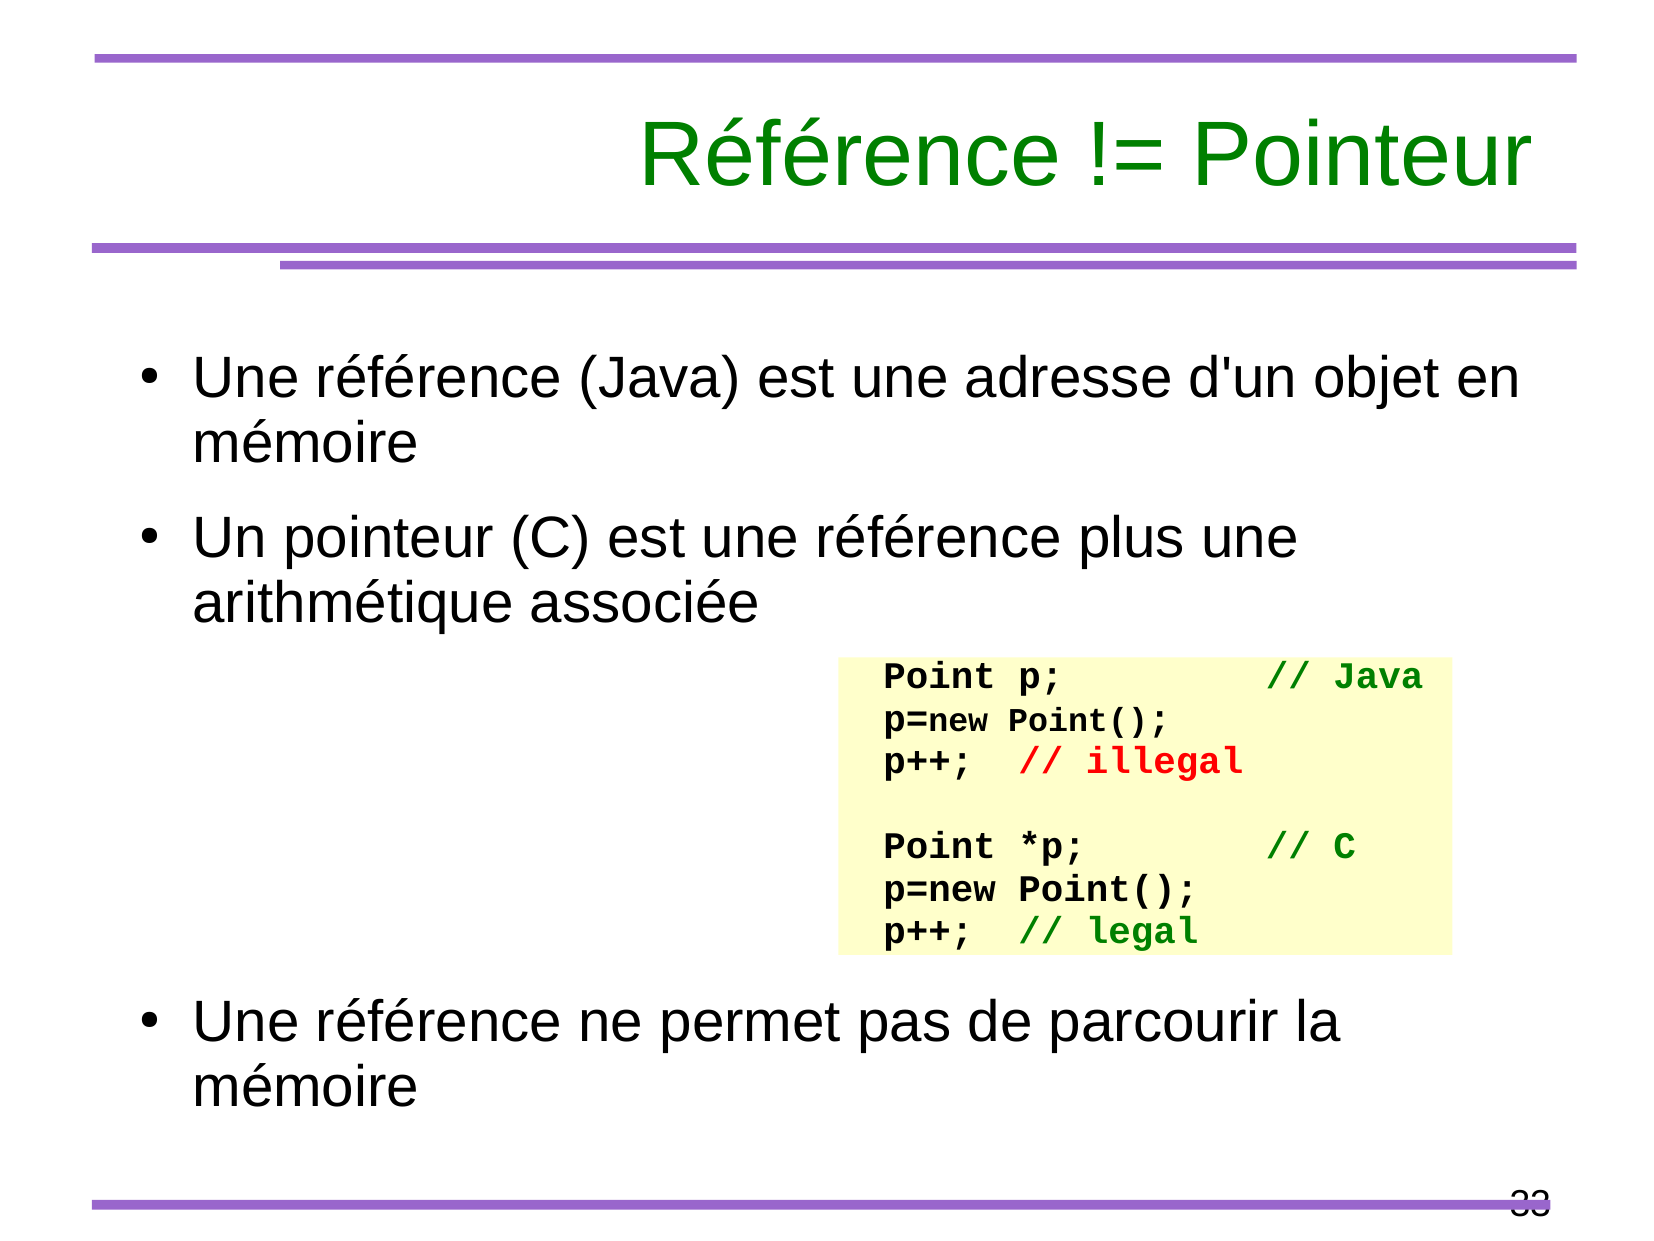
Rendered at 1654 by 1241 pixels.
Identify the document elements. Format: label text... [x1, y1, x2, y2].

list Une référence (Java) est une adresse d'un objet en mémoire Un pointeur (C) est une référence plus une arithmétique associée Une référence ne permet pas de parcourir la mémoire [121, 344, 1534, 1170]
title Référence != Pointeur [121, 49, 1534, 257]
text_box Point p; // Java p=new Point(); p++; // illegal Point *p; // C p=new Point(); p++; // legal [838, 657, 1453, 955]
